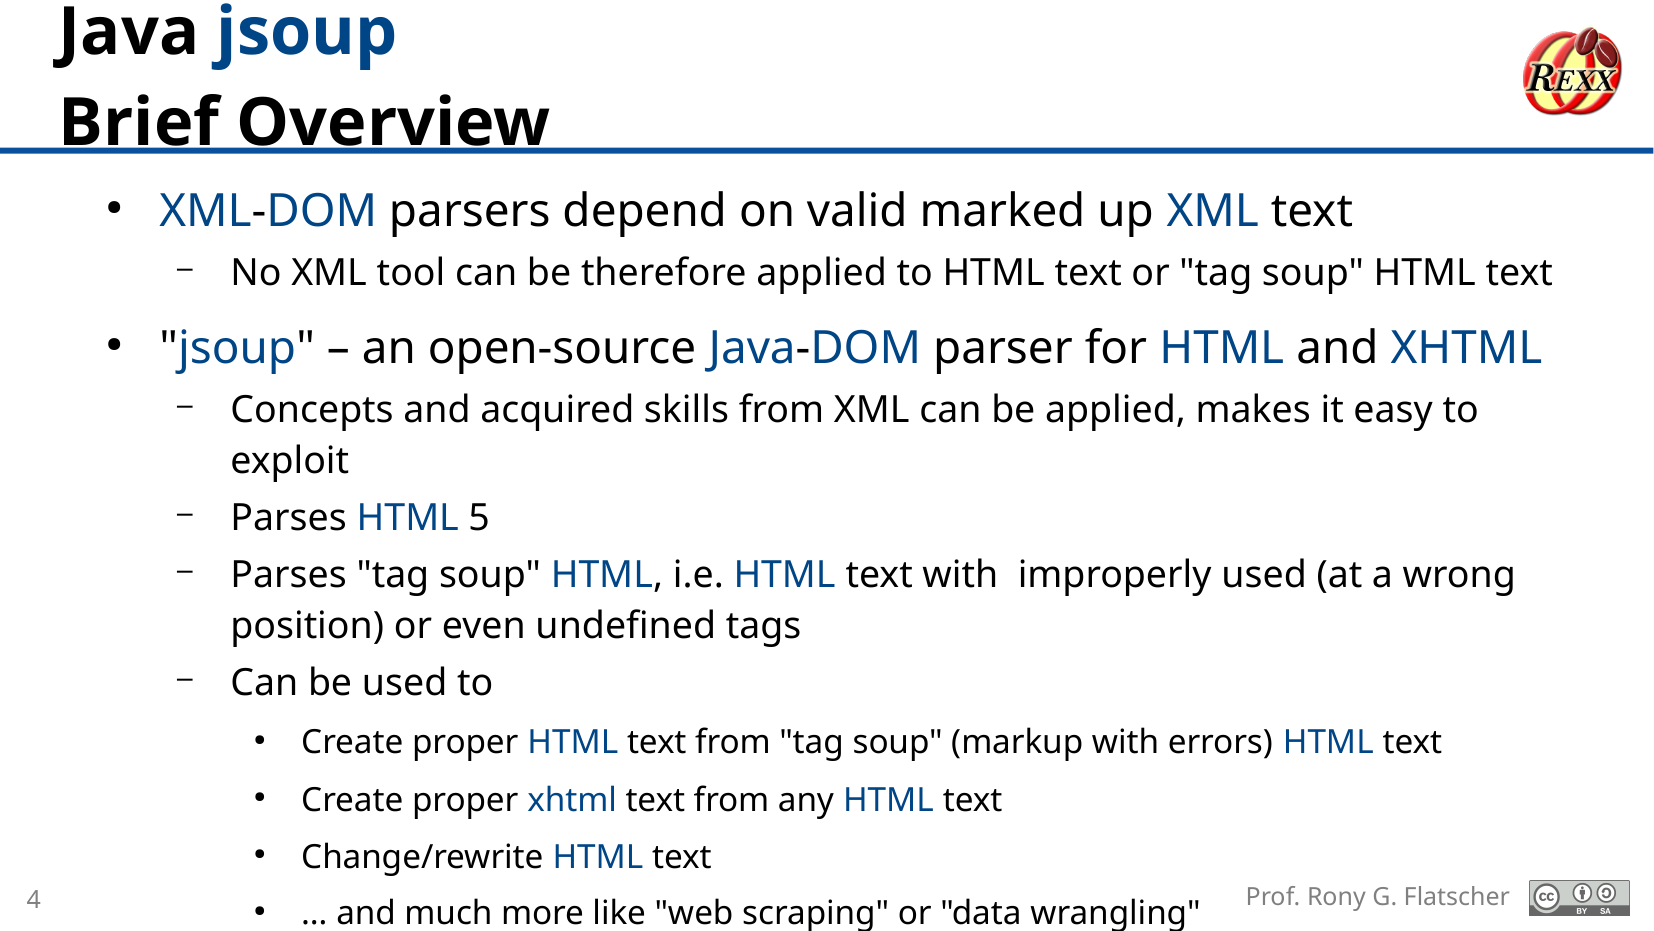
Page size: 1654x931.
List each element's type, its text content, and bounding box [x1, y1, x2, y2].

title Java jsoup Brief Overview [0, 0, 1625, 161]
list XML-DOM parsers depend on valid marked up XML text No XML tool can be therefore applied to HTML text or "tag soup" HTML text "jsoup" – an open-source Java-DOM parser for HTML and XHTML Concepts and acquired skills from XML can be applied, makes it easy to exploit Parses HTML 5 Parses "tag soup" HTML, i.e. HTML text with improperly used (at a wrong position) or even undefined tags Can be used to Create proper HTML text from "tag soup" (markup with errors) HTML text Create proper xhtml text from any HTML text Change/rewrite HTML text … and much more like "web scraping" or "data wrangling" [88, 177, 1577, 857]
